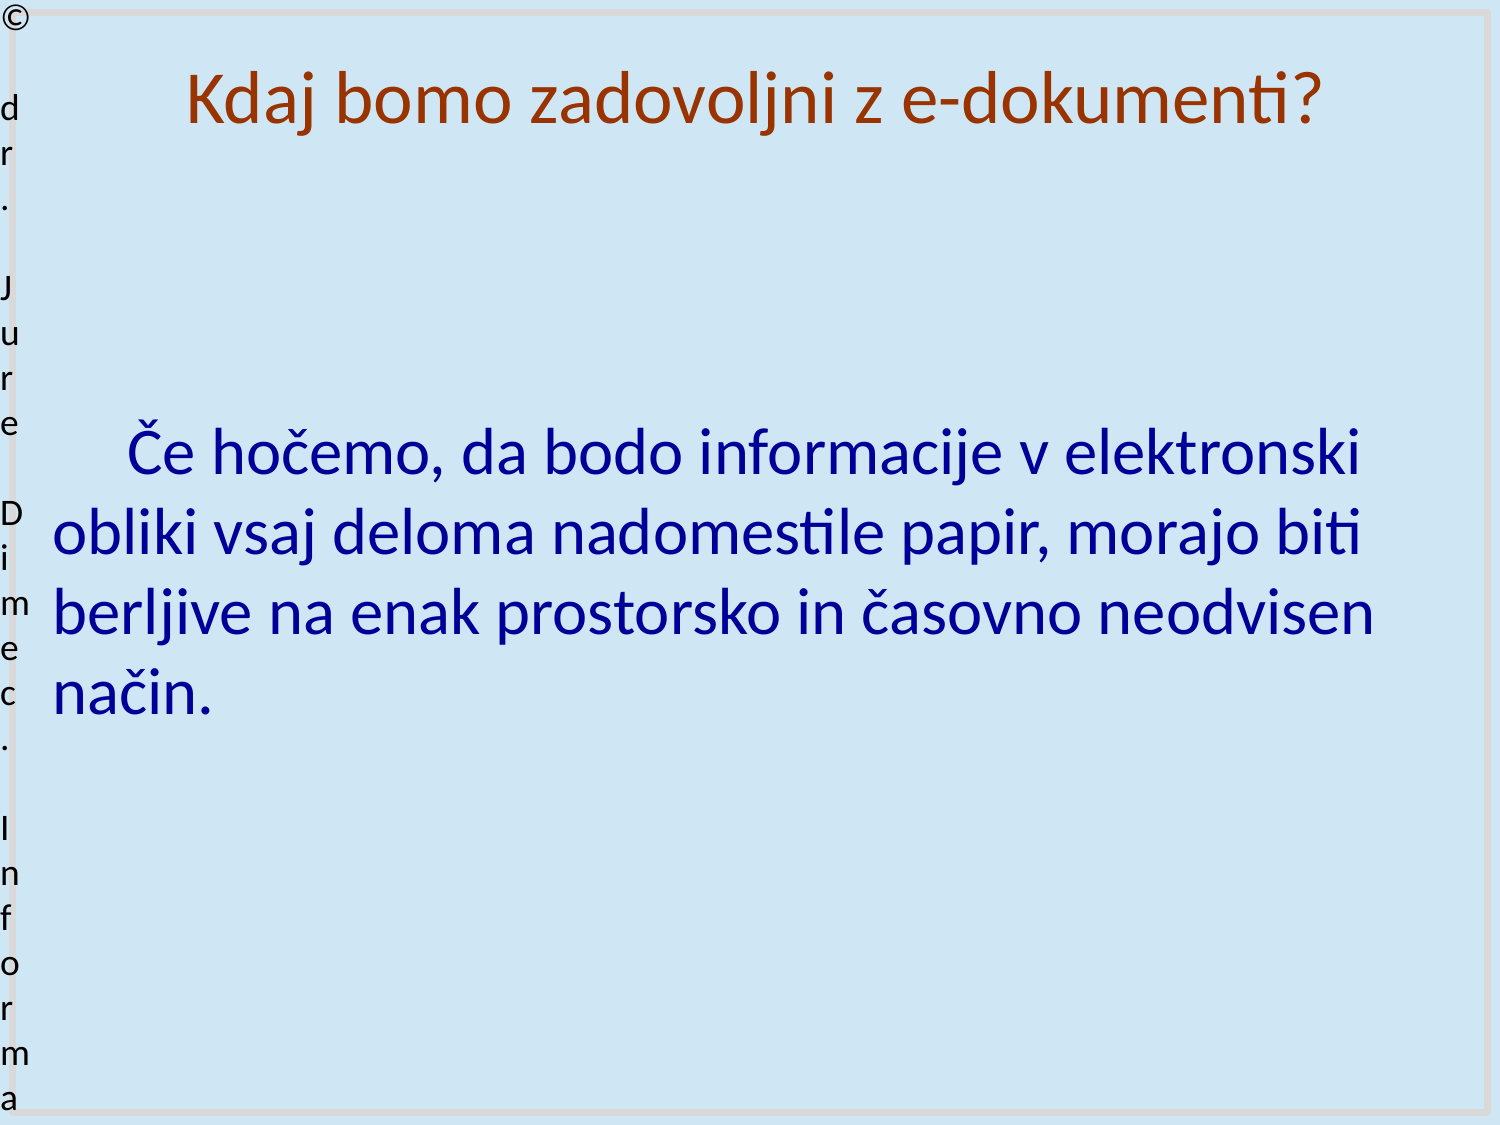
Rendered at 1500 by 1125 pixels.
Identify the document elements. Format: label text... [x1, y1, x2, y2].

list Če hočemo, da bodo informacije v elektronski obliki vsaj deloma nadomestile papir, morajo biti berljive na enak prostorsko in časovno neodvisen način. [37, 399, 1475, 1050]
title Kdaj bomo zadovoljni z e-dokumenti? [37, 37, 1475, 150]
